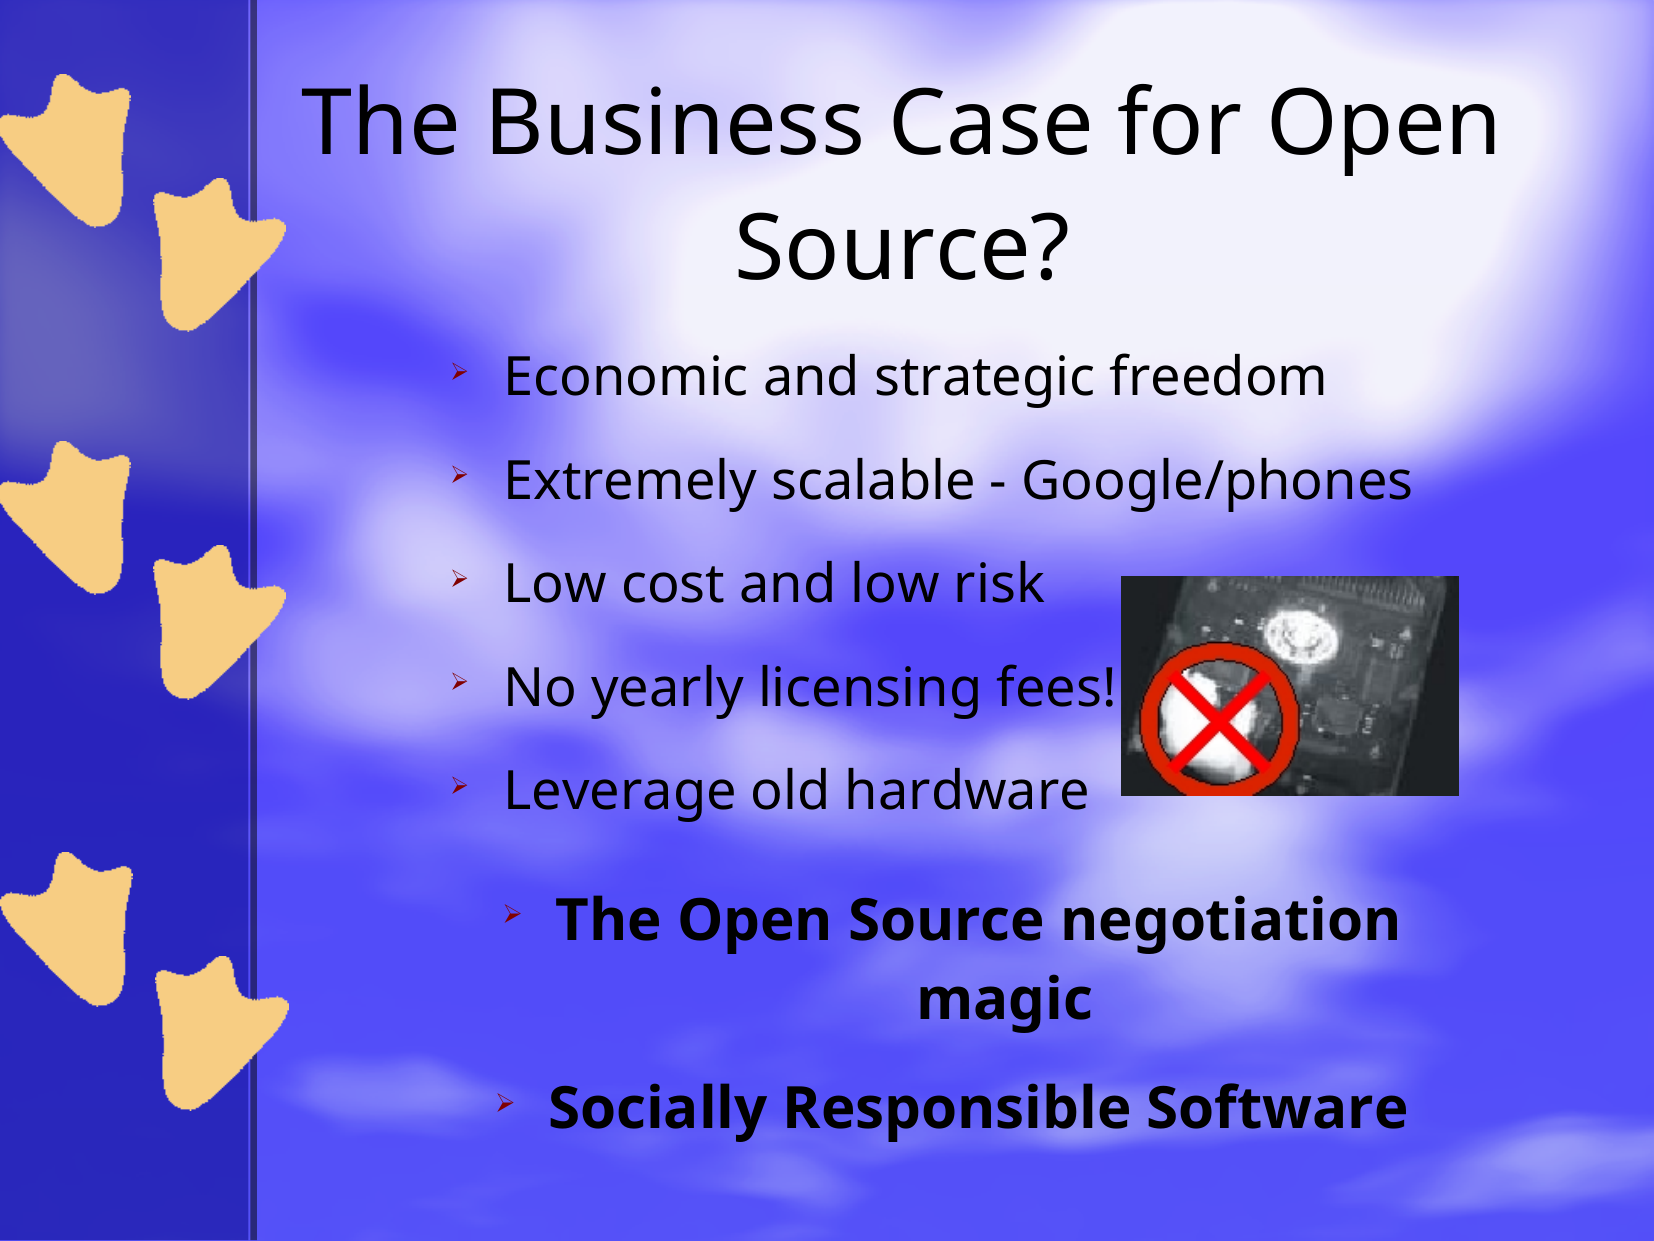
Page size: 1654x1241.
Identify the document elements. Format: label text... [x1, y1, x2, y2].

picture [1121, 576, 1459, 796]
picture [0, 441, 131, 595]
title The Business Case for Open Source? [196, 34, 1609, 329]
picture [0, 852, 133, 1007]
list [657, 366, 1619, 1127]
picture [155, 956, 289, 1111]
list Economic and strategic freedom Extremely scalable - Google/phones Low cost and low risk No yearly licensing fees! Leverage old hardware The Open Source negotiation magic Socially Responsible Software [414, 337, 1454, 1153]
picture [153, 545, 286, 700]
picture [0, 74, 131, 228]
picture [153, 178, 286, 332]
